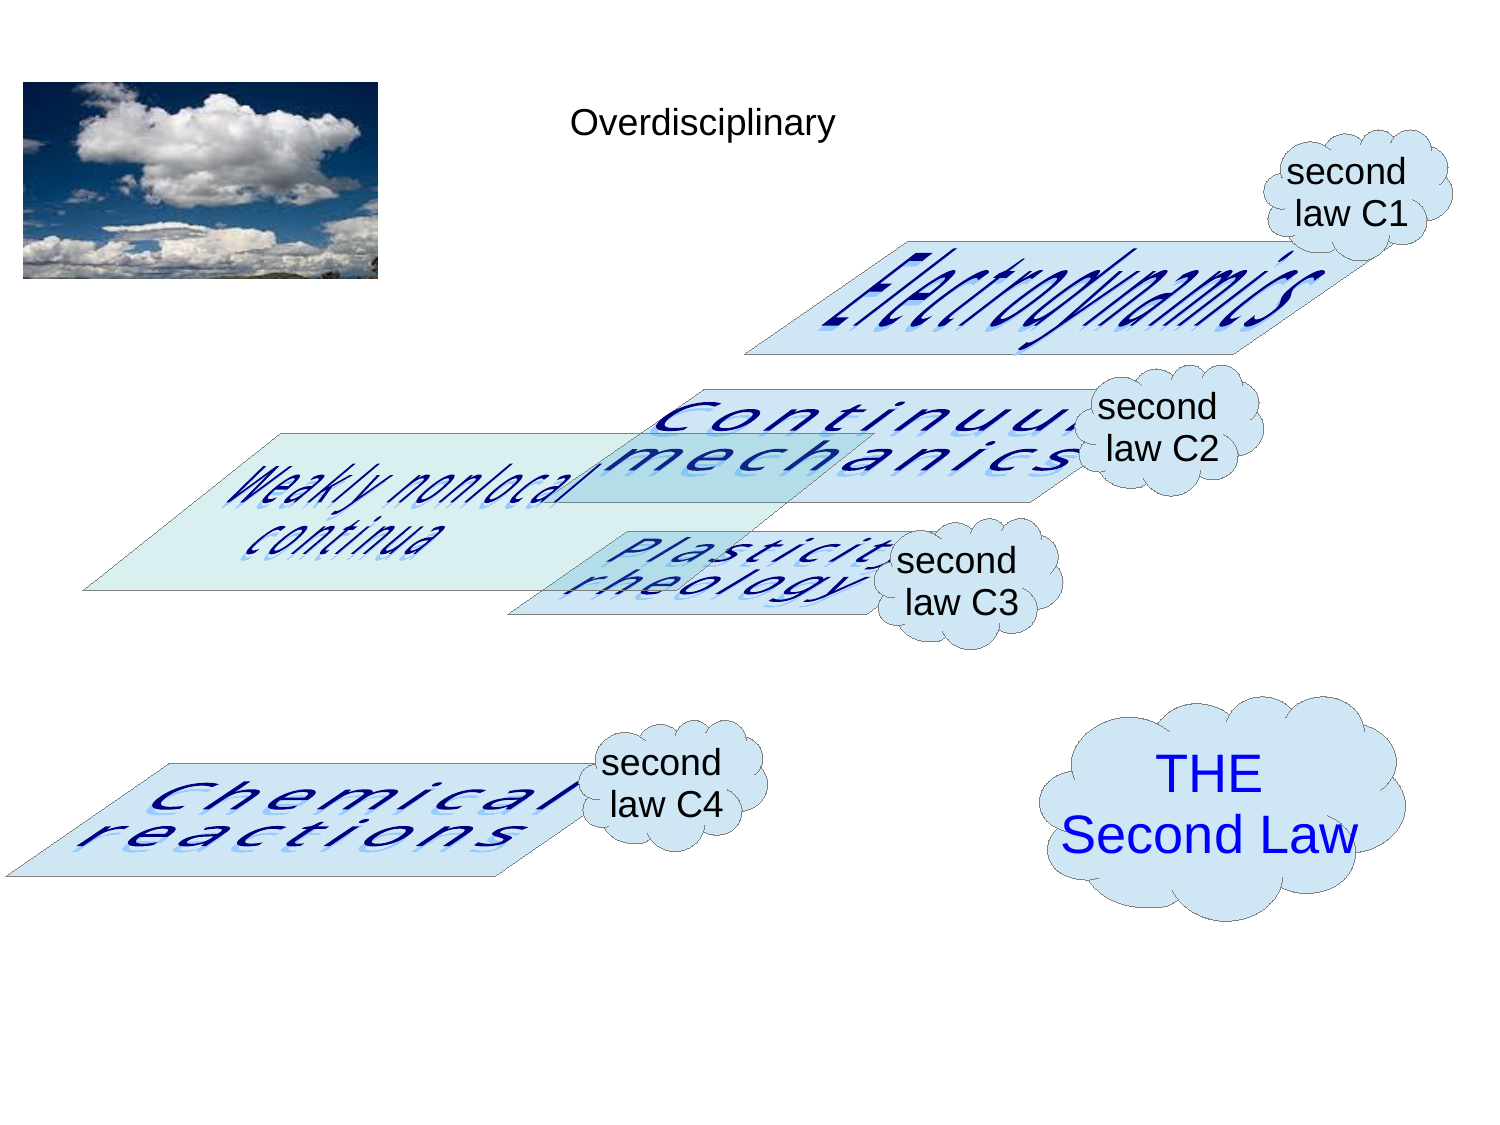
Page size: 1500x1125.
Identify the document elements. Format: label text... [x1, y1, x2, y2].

text_box C o n t i n u u m m e c h a n i c s [841, 448, 893, 471]
text_box W e a k l y n o n l o c a l c o n t i n u a [437, 474, 482, 503]
text_box C h e m i c a l r e a c t i o n s [396, 789, 433, 810]
text_box W e a k l y n o n l o c a l c o n t i n u a [330, 475, 394, 515]
text_box W e a k l y n o n l o c a l c o n t i n u a [510, 474, 550, 504]
text_box P l a s t i c i t y, r h e o l o g y [799, 543, 842, 563]
text_box C h e m i c a l r e a c t i o n s [323, 826, 360, 847]
text_box W e a k l y n o n l o c a l c o n t i n u a [484, 474, 523, 504]
text_box W e a k l y n o n l o c a l c o n t i n u a [404, 525, 445, 555]
text_box W e a k l y n o n l o c a l c o n t i n u a [246, 525, 286, 555]
text_box P l a s t i c i t y, r h e o l o g y [713, 544, 754, 563]
text_box C h e m i c a l r e a c t i o n s [316, 789, 399, 810]
text_box E l e c t r o d y n a m i c s [821, 252, 933, 326]
text_box second law C1 [1263, 129, 1453, 261]
text_box W e a k l y n o n l o c a l c o n t i n u a [290, 525, 335, 554]
text_box C o n t i n u u m m e c h a n i c s [824, 404, 867, 432]
text_box second law C2 [1074, 365, 1264, 497]
text_box C h e m i c a l r e a c t i o n s [286, 821, 330, 847]
text_box C o n t i n u u m m e c h a n i c s [859, 409, 896, 431]
text_box W e a k l y n o n l o c a l c o n t i n u a [306, 463, 356, 503]
text_box E l e c t r o d y n a m i c s [1118, 270, 1199, 327]
text_box C h e m i c a l r e a c t i o n s [415, 826, 474, 847]
text_box [1384, 242, 1393, 251]
text_box C h e m i c a l r e a c t i o n s [364, 826, 414, 847]
text_box E l e c t r o d y n a m i c s [878, 270, 956, 327]
text_box C o n t i n u u m m e c h a n i c s [989, 448, 1039, 471]
text_box W e a k l y n o n l o c a l c o n t i n u a [530, 474, 571, 504]
text_box C h e m i c a l r e a c t i o n s [268, 789, 316, 810]
text_box P l a s t i c i t y, r h e o l o g y [855, 540, 894, 563]
text_box [744, 241, 1370, 355]
text_box P l a s t i c i t y, r h e o l o g y [746, 540, 785, 563]
picture [23, 82, 378, 279]
text_box second law C4 [578, 720, 768, 852]
text_box W e a k l y n o n l o c a l c o n t i n u a [350, 525, 395, 554]
text_box W e a k l y n o n l o c a l c o n t i n u a [386, 474, 430, 503]
text_box P l a s t i c i t y, r h e o l o g y [803, 576, 871, 602]
text_box W e a k l y n o n l o c a l c o n t i n u a [380, 526, 424, 555]
text_box W e a k l y n o n l o c a l c o n t i n u a [334, 526, 371, 554]
text_box C h e m i c a l r e a c t i o n s [178, 826, 231, 847]
text_box C o n t i n u u m m e c h a n i c s [893, 448, 950, 471]
text_box C o n t i n u u m m e c h a n i c s [762, 409, 820, 431]
text_box E l e c t r o d y n a m i c s [1193, 271, 1269, 326]
text_box E l e c t r o d y n a m i c s [1022, 248, 1138, 327]
text_box C o n t i n u u m m e c h a n i c s [955, 409, 1012, 432]
text_box W e a k l y n o n l o c a l c o n t i n u a [269, 525, 308, 555]
text_box P l a s t i c i t y, r h e o l o g y [714, 569, 761, 595]
text_box P l a s t i c i t y, r h e o l o g y [679, 576, 721, 595]
text_box second law C3 [874, 518, 1064, 650]
text_box [5, 763, 595, 877]
text_box E l e c t r o d y n a m i c s [1243, 270, 1325, 327]
text_box C o n t i n u u m m e c h a n i c s [1012, 409, 1070, 432]
text_box C o n t i n u u m m e c h a n i c s [950, 449, 986, 471]
text_box C h e m i c a l r e a c t i o n s [482, 789, 535, 810]
text_box W e a k l y n o n l o c a l c o n t i n u a [463, 463, 514, 503]
text_box E l e c t r o d y n a m i c s [852, 248, 958, 326]
text_box E l e c t r o d y n a m i c s [910, 270, 989, 327]
text_box THE Second Law [1039, 696, 1406, 922]
text_box E l e c t r o d y n a m i c s [990, 270, 1068, 327]
text_box P l a s t i c i t y, r h e o l o g y [743, 576, 785, 595]
text_box C h e m i c a l r e a c t i o n s [236, 825, 287, 847]
text_box C h e m i c a l r e a c t i o n s [76, 826, 130, 847]
text_box C h e m i c a l r e a c t i o n s [152, 782, 219, 810]
text_box C o n t i n u u m m e c h a n i c s [1031, 448, 1079, 471]
text_box W e a k l y n o n l o c a l c o n t i n u a [331, 463, 381, 503]
text_box C o n t i n u u m m e c h a n i c s [893, 409, 950, 431]
text_box Overdisciplinary [555, 94, 851, 152]
text_box E l e c t r o d y n a m i c s [958, 270, 1044, 326]
text_box E l e c t r o d y n a m i c s [1219, 270, 1298, 327]
text_box W e a k l y n o n l o c a l c o n t i n u a [553, 463, 603, 503]
text_box C h e m i c a l r e a c t i o n s [202, 781, 260, 810]
text_box W e a k l y n o n l o c a l c o n t i n u a [226, 466, 293, 503]
text_box W e a k l y n o n l o c a l c o n t i n u a [284, 474, 325, 504]
text_box W e a k l y n o n l o c a l c o n t i n u a [262, 474, 301, 504]
text_box [82, 389, 1096, 615]
text_box C h e m i c a l r e a c t i o n s [535, 781, 579, 810]
text_box C o n t i n u u m m e c h a n i c s [656, 401, 722, 432]
text_box E l e c t r o d y n a m i c s [1017, 271, 1141, 350]
text_box C h e m i c a l r e a c t i o n s [127, 826, 176, 847]
text_box P l a s t i c i t y, r h e o l o g y [768, 576, 832, 602]
text_box E l e c t r o d y n a m i c s [937, 258, 1026, 327]
text_box C h e m i c a l r e a c t i o n s [436, 789, 487, 810]
text_box E l e c t r o d y n a m i c s [1147, 270, 1248, 326]
text_box C h e m i c a l r e a c t i o n s [473, 826, 529, 847]
text_box W e a k l y n o n l o c a l c o n t i n u a [319, 520, 360, 555]
text_box C o n t i n u u m m e c h a n i c s [711, 409, 761, 432]
text_box W e a k l y n o n l o c a l c o n t i n u a [416, 474, 455, 504]
text_box E l e c t r o d y n a m i c s [1082, 270, 1168, 326]
